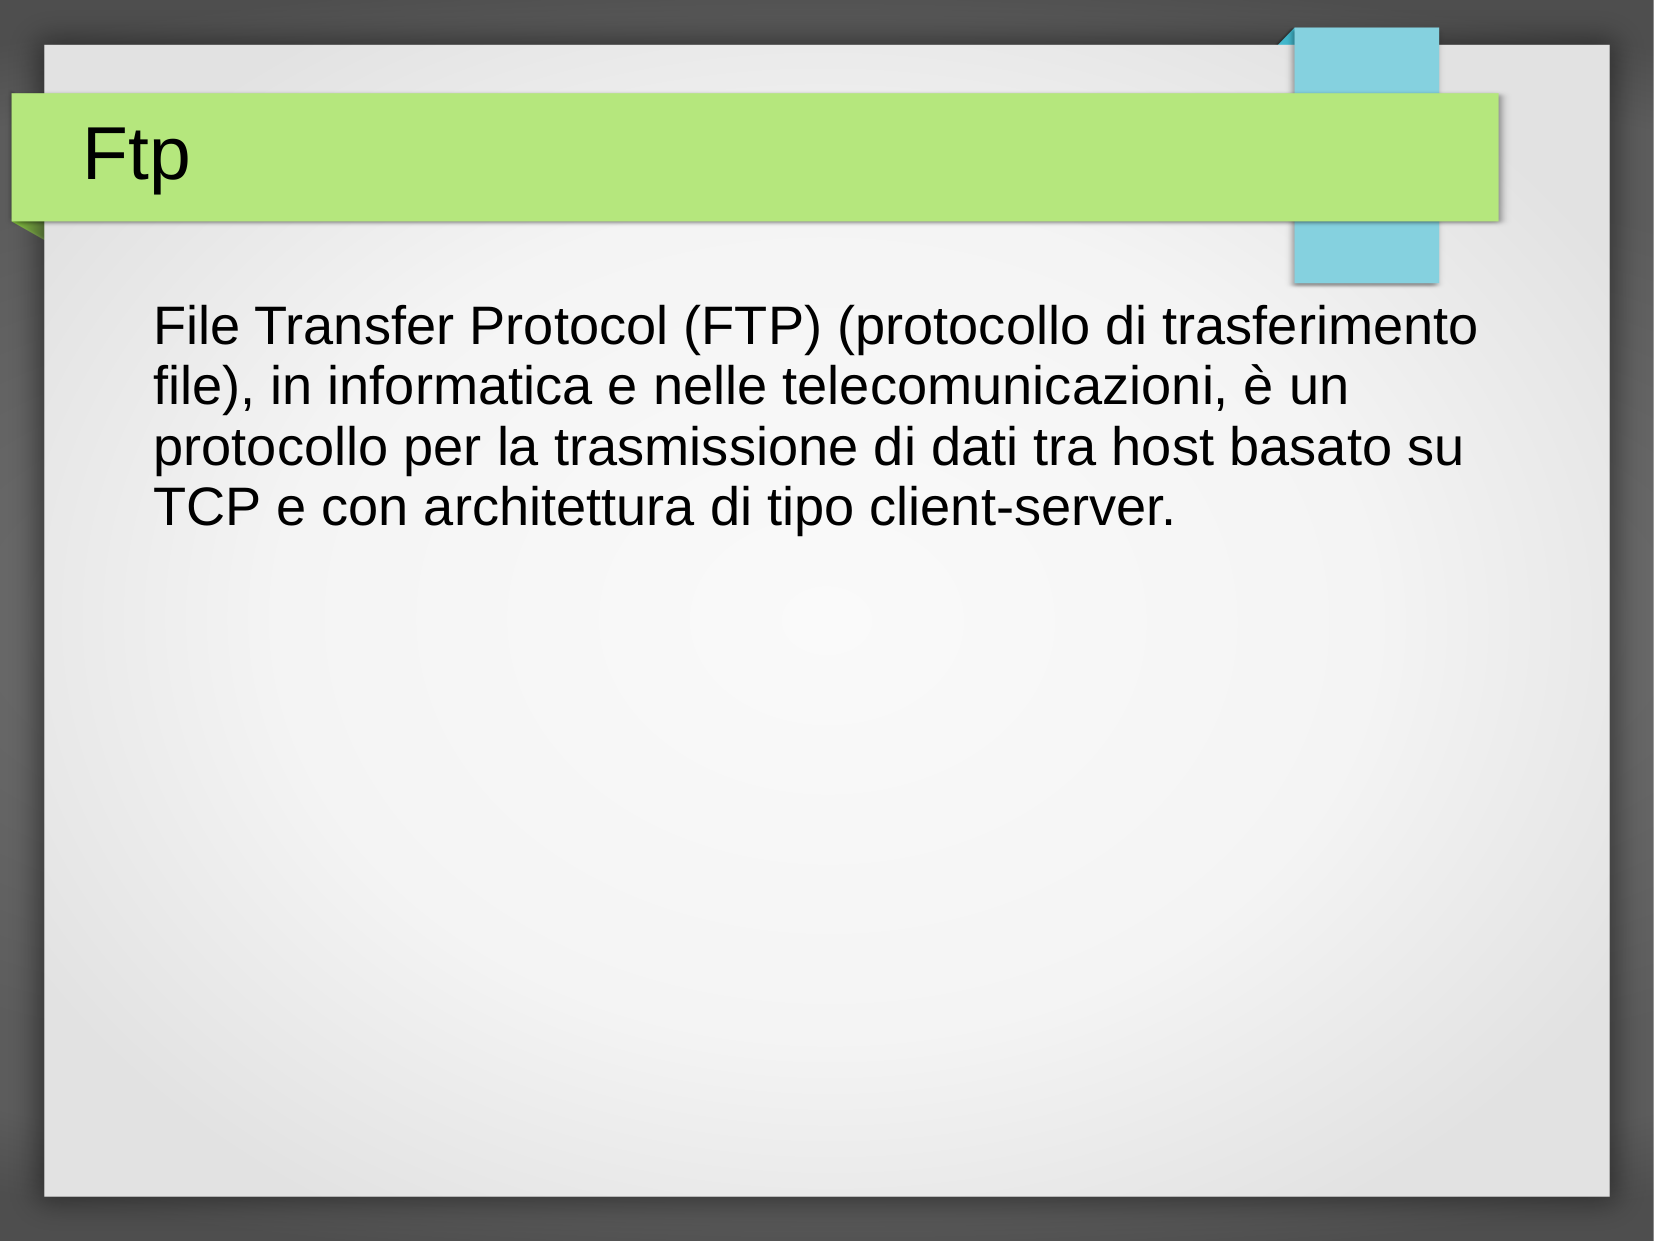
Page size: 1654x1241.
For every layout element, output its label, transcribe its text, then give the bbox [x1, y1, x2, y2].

list File Transfer Protocol (FTP) (protocollo di trasferimento file), in informatica e nelle telecomunicazioni, è un protocollo per la trasmissione di dati tra host basato su TCP e con architettura di tipo client-server. [82, 295, 1571, 1015]
picture [0, 0, 1654, 1241]
title Ftp [82, 94, 1264, 213]
